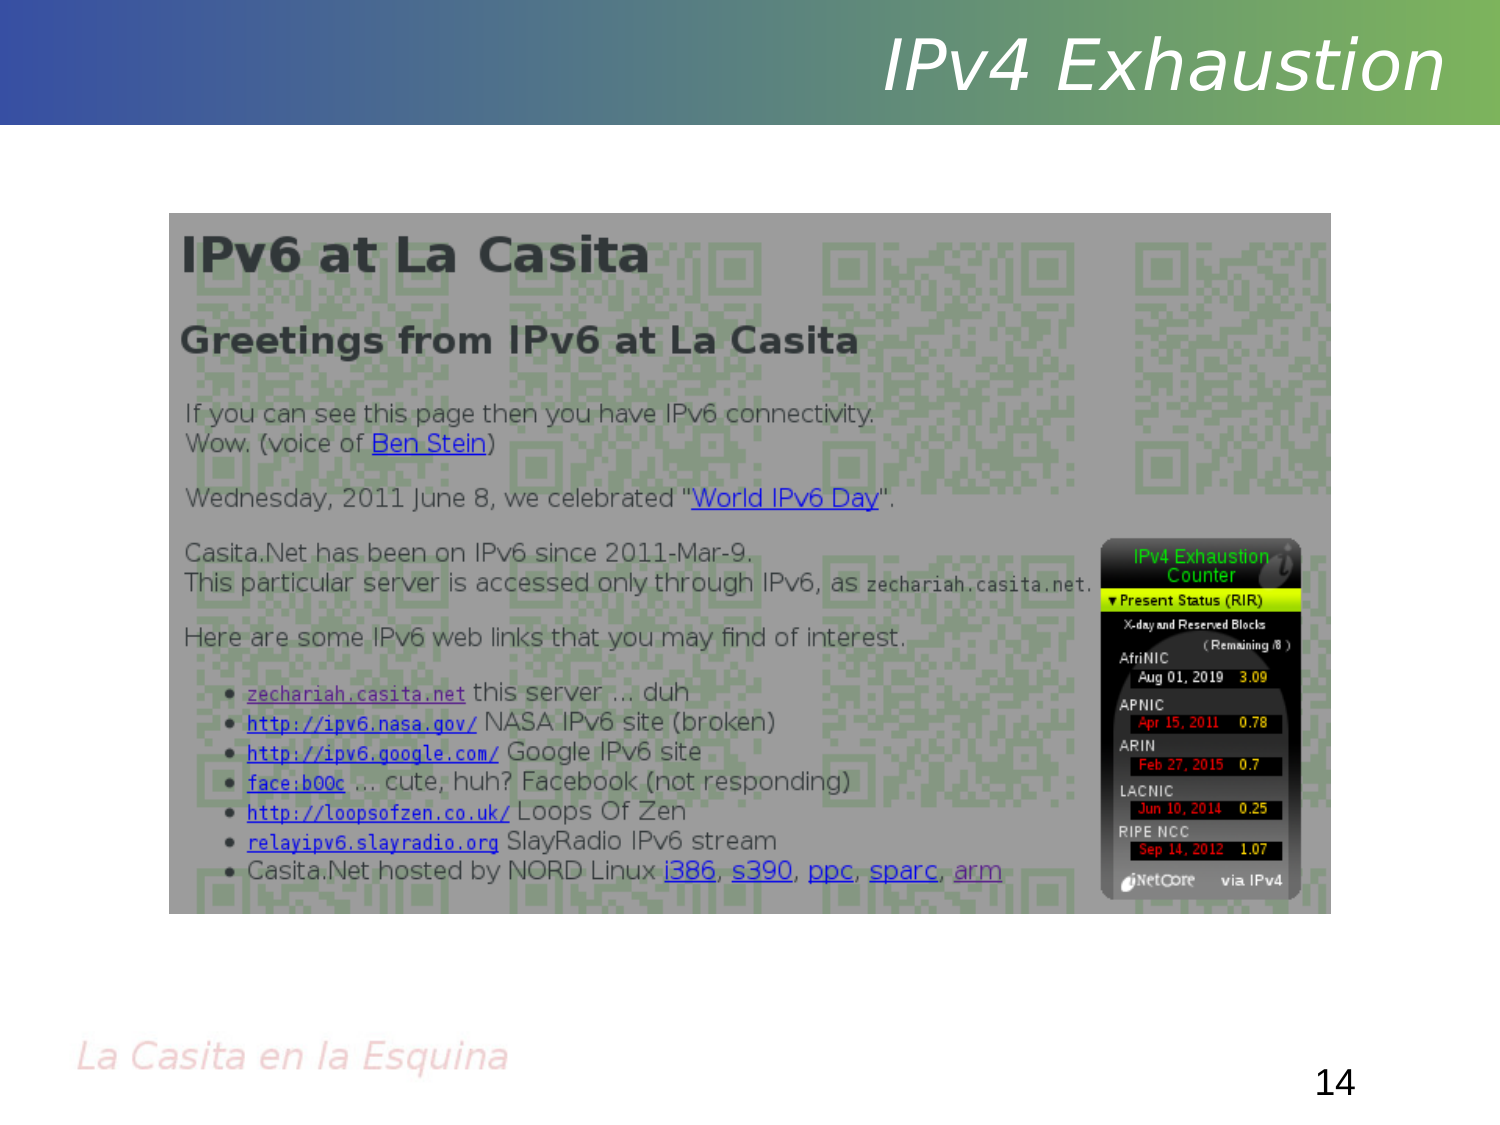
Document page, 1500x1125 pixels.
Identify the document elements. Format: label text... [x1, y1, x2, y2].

title IPv4 Exhaustion [62, 12, 1463, 113]
picture [169, 213, 1331, 914]
picture [45, 1019, 545, 1095]
